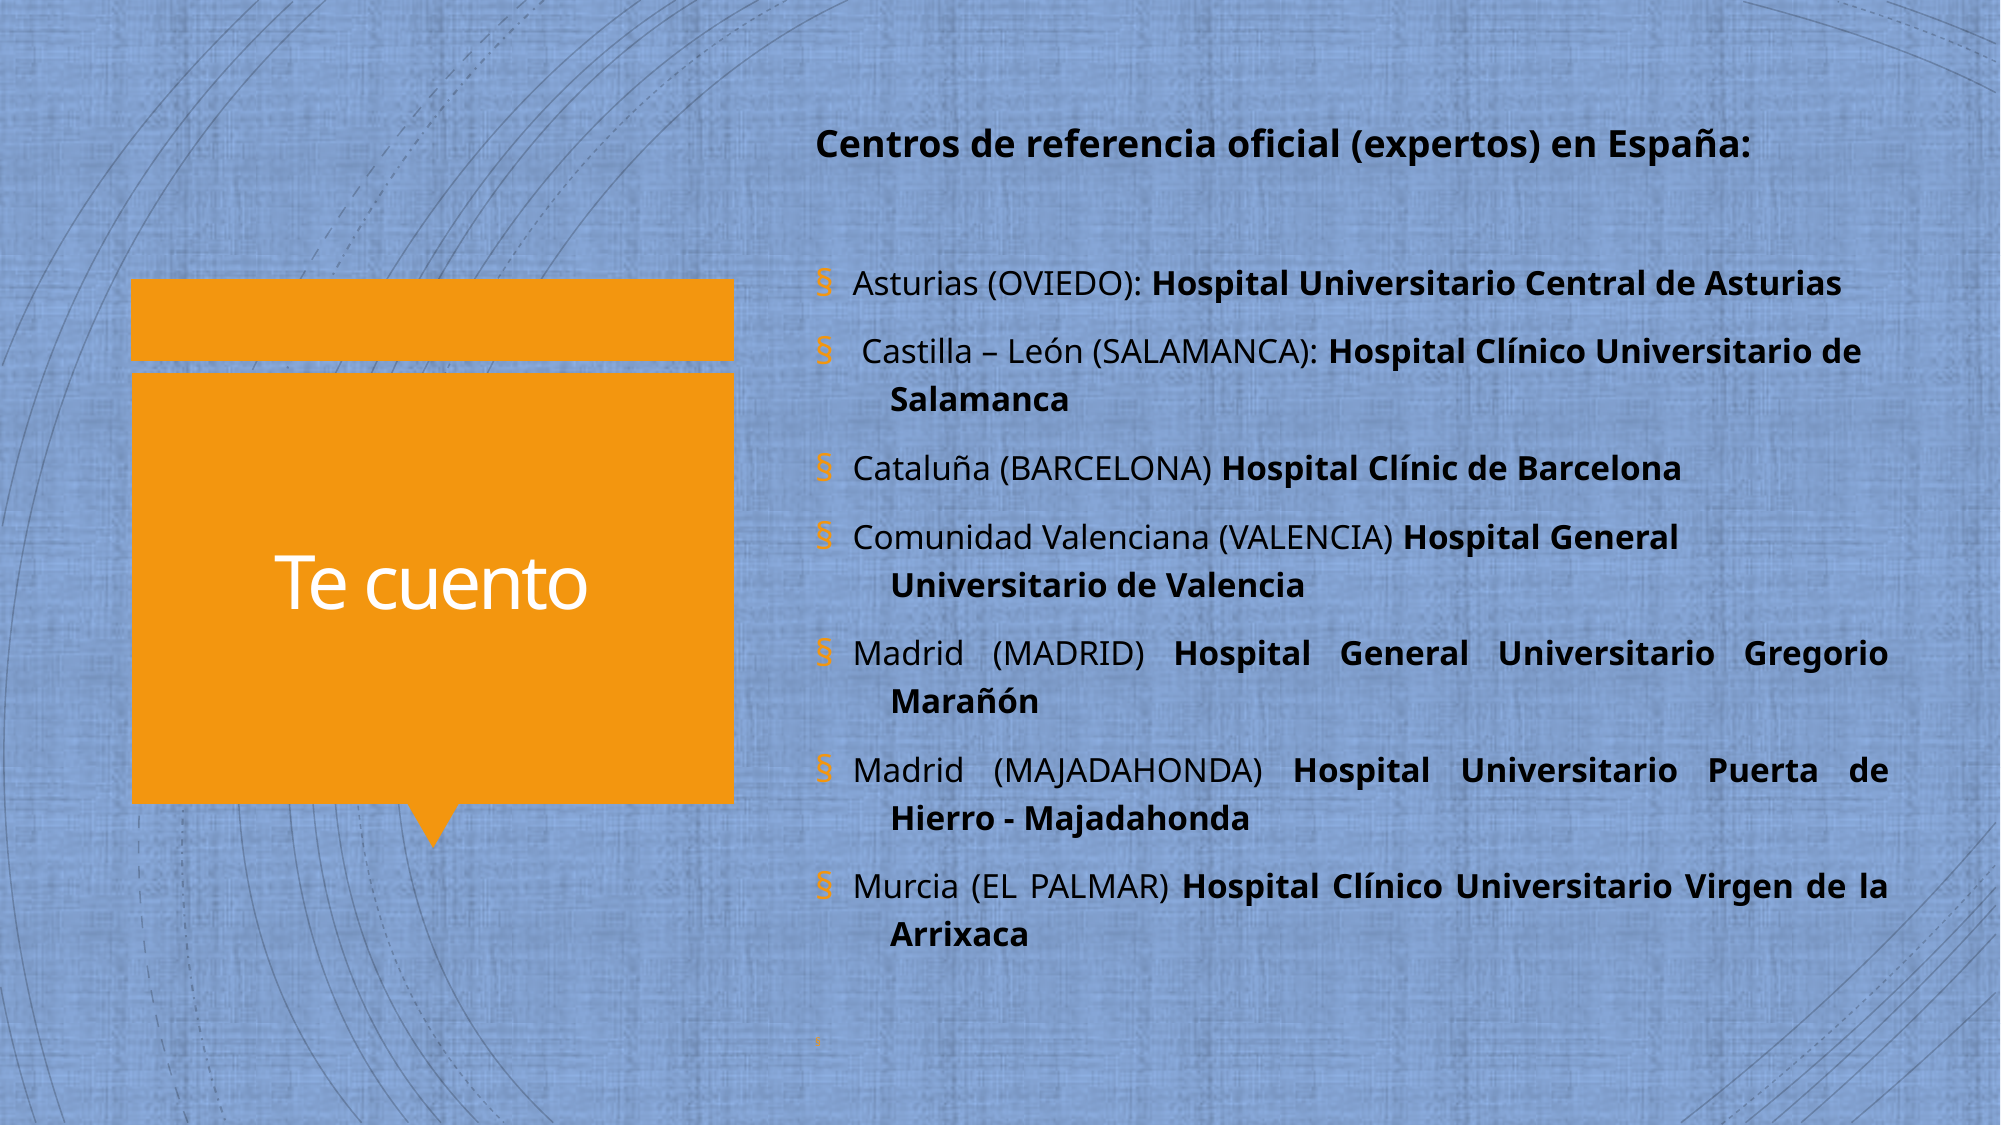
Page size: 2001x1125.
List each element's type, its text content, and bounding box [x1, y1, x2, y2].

list Centros de referencia oficial (expertos) en España: Asturias (OVIEDO): Hospital Universitario Central de Asturias Castilla – León (SALAMANCA): Hospital Clínico Universitario de Salamanca Cataluña (BARCELONA) Hospital Clínic de Barcelona Comunidad Valenciana (VALENCIA) Hospital General Universitario de Valencia Madrid (MADRID) Hospital General Universitario Gregorio Marañón Madrid (MAJADAHONDA) Hospital Universitario Puerta de Hierro - Majadahonda Murcia (EL PALMAR) Hospital Clínico Universitario Virgen de la Arrixaca [800, 44, 1906, 1125]
title Te cuento [145, 385, 720, 789]
